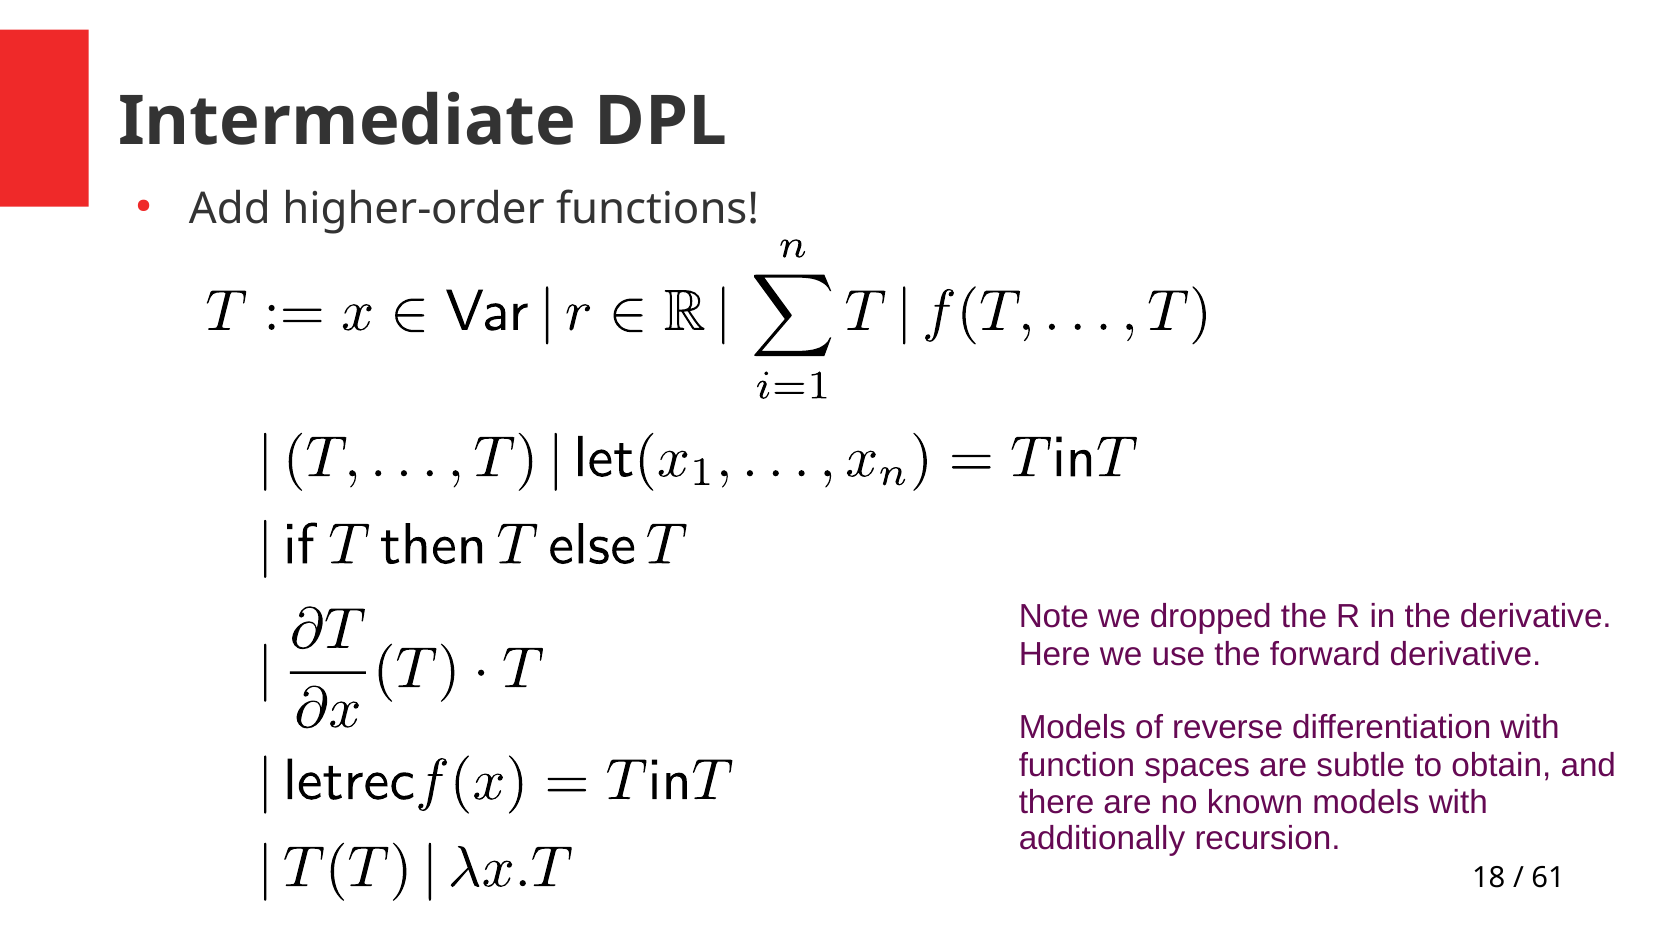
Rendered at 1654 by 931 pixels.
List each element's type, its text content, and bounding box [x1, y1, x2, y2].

list Add higher-order functions! [118, 177, 1595, 739]
text_box Note we dropped the R in the derivative. Here we use the forward derivative. Models of reverse differentiation with function spaces are subtle to obtain, and there are no known models with additionally recursion. [1003, 590, 1654, 931]
title Intermediate DPL [118, 29, 1595, 177]
text_box [206, 239, 1206, 901]
